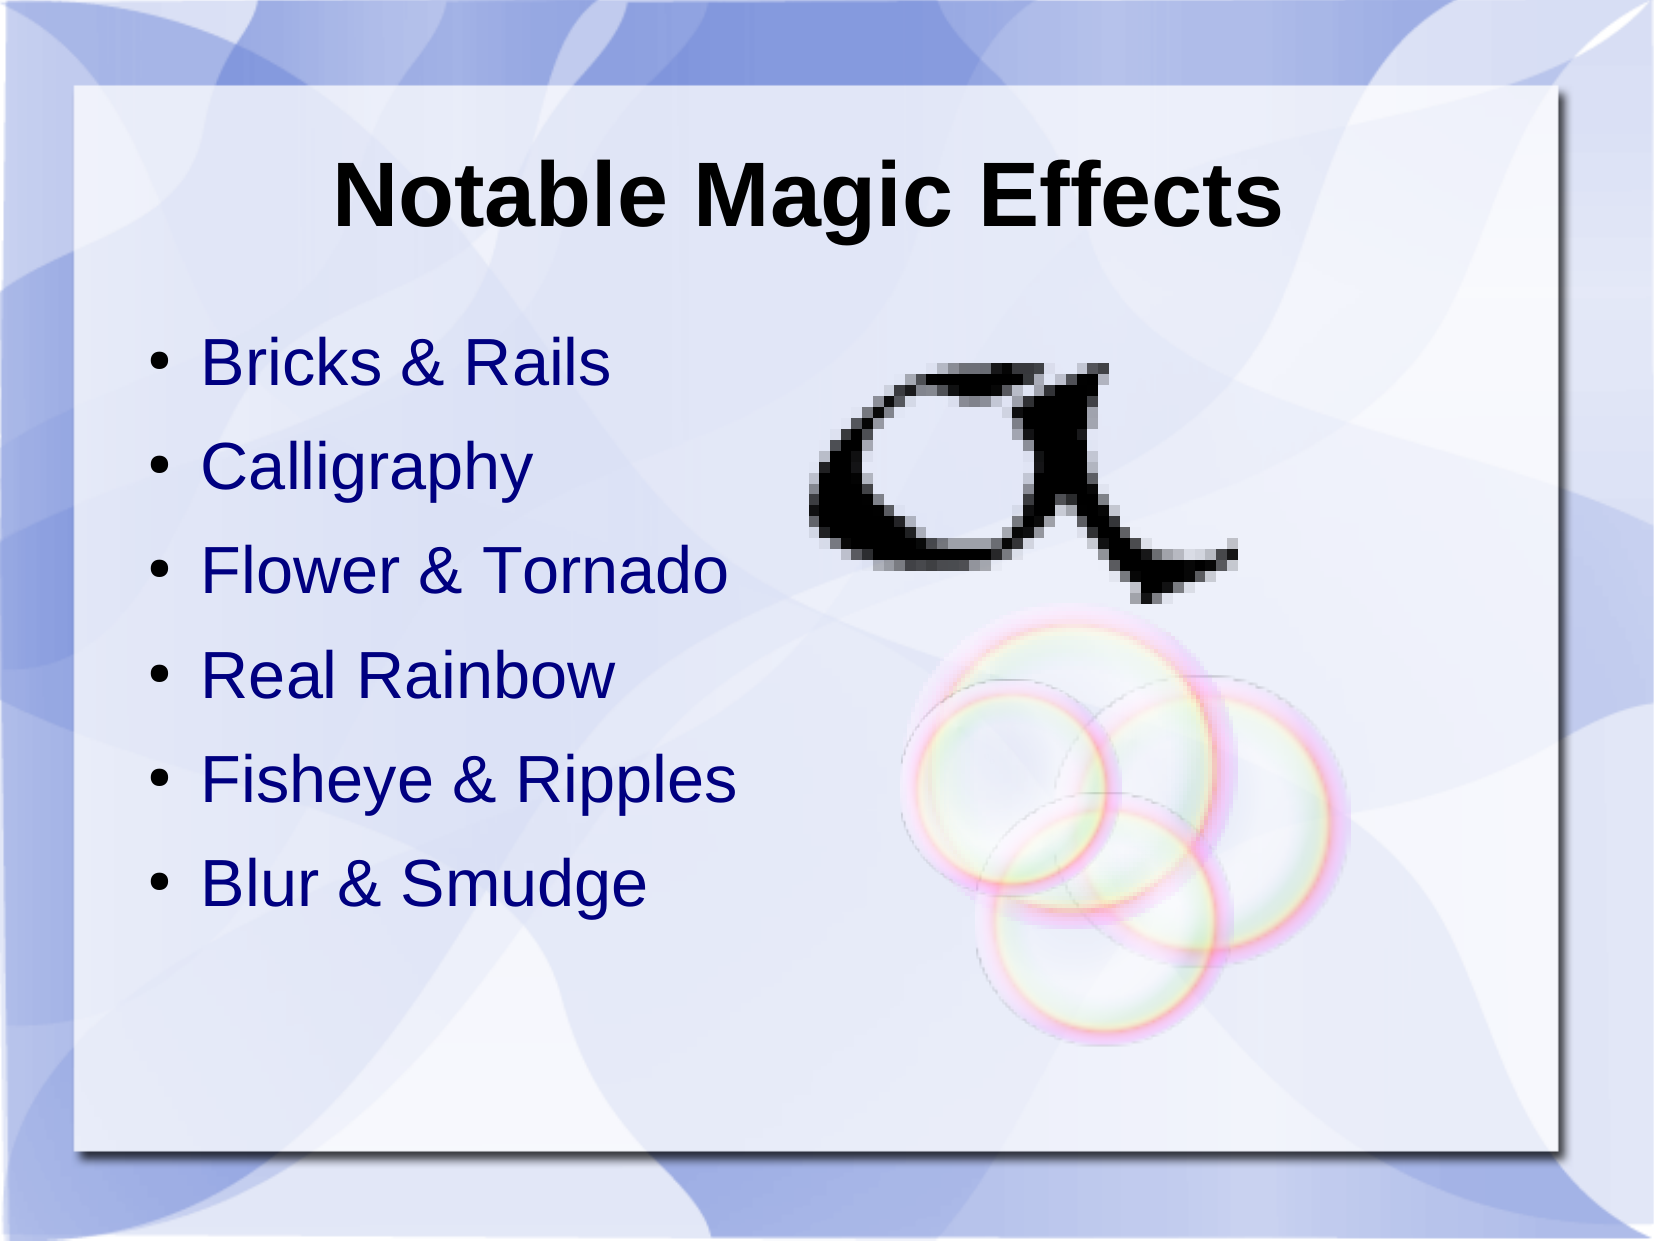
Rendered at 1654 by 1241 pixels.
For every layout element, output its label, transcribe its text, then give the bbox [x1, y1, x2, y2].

picture [0, 0, 1654, 1241]
title Notable Magic Effects [82, 90, 1536, 298]
list Bricks & Rails Calligraphy Flower & Tornado Real Rainbow Fisheye & Ripples Blur & Smudge [129, 324, 1489, 1144]
